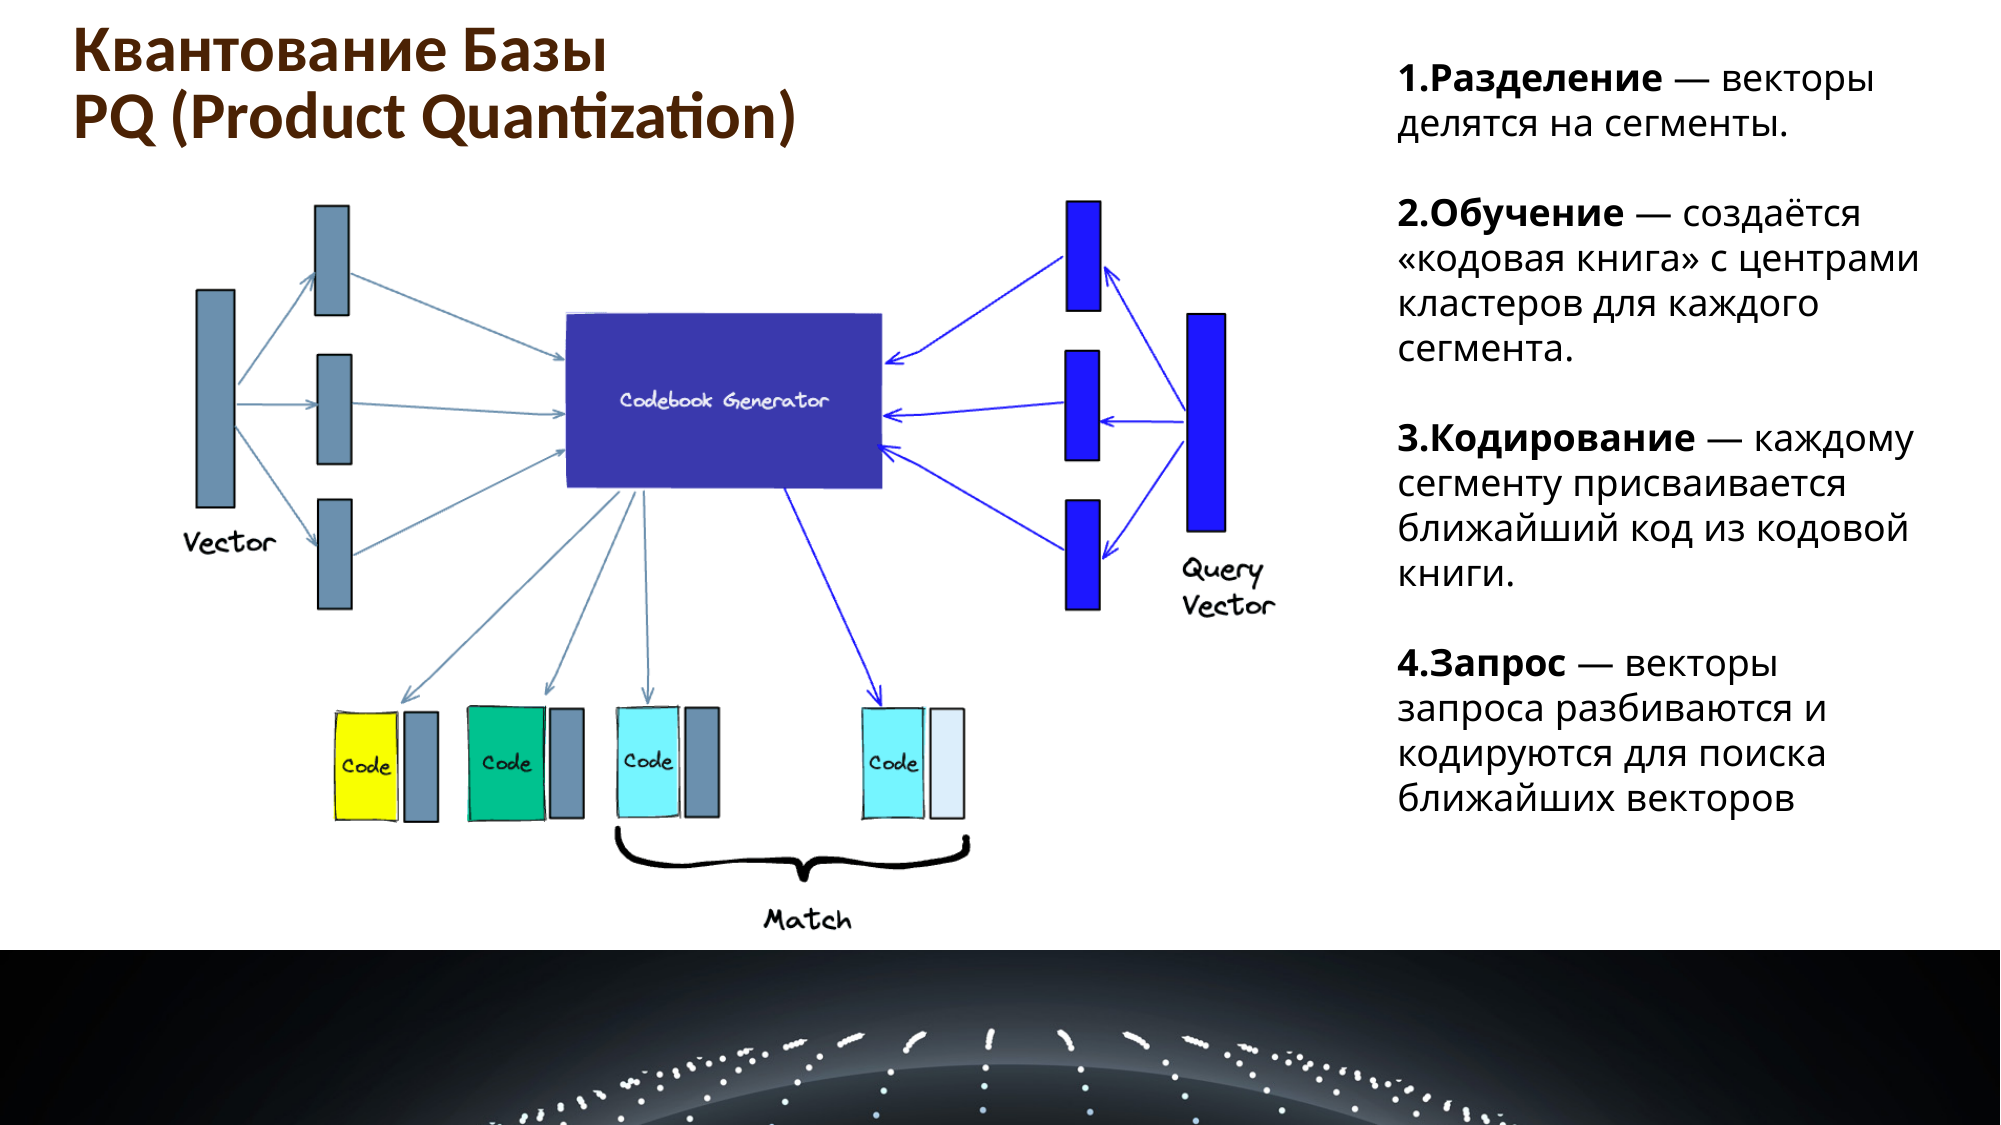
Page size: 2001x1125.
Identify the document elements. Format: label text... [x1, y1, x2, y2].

picture [0, 950, 2000, 1125]
text_box Квантование Базы PQ (Product Quantization) [59, 13, 1329, 163]
text_box Разделение — векторы делятся на сегменты. Обучение — создаётся «кодовая книга» с центрами кластеров для каждого сегмента. Кодирование — каждому сегменту присваивается ближайший код из кодовой книги. Запрос — векторы запроса разбиваются и кодируются для поиска ближайших векторов [1382, 46, 1949, 871]
picture [173, 191, 1287, 948]
